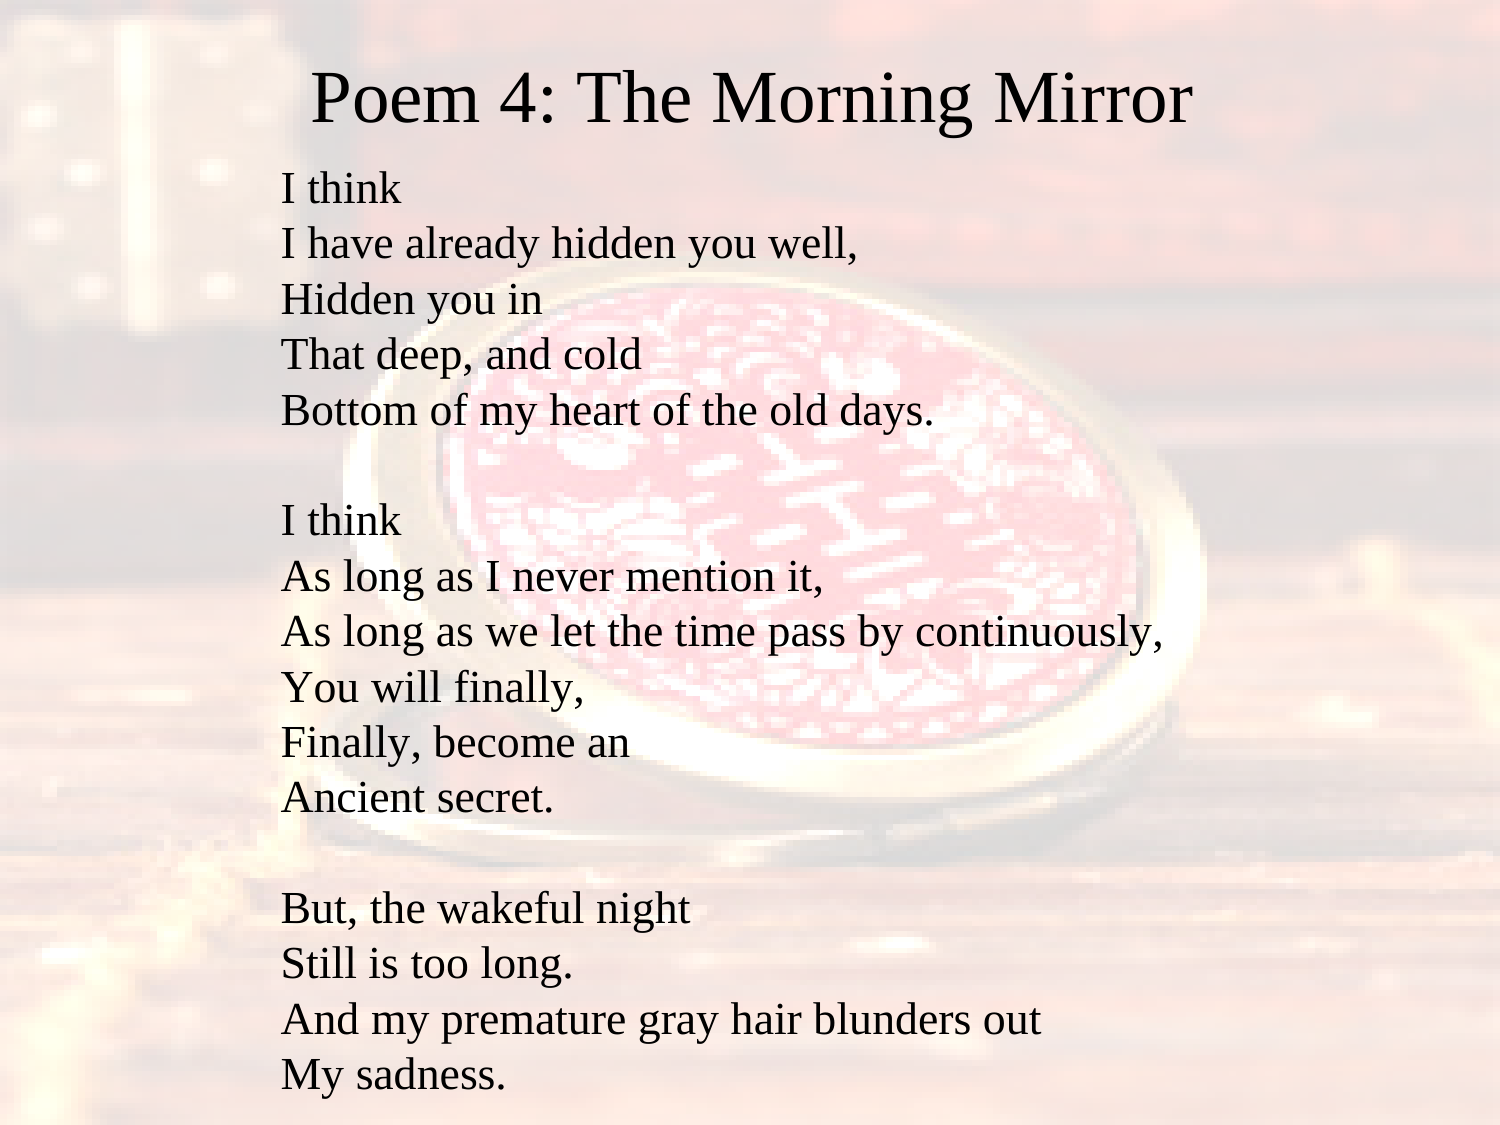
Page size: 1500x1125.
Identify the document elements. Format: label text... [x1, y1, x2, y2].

picture [0, 0, 1500, 1125]
title Poem 4: The Morning Mirror [76, 42, 1427, 233]
list I think I have already hidden you well, Hidden you in That deep, and cold Bottom of my heart of the old days. I think As long as I never mention it, As long as we let the time pass by continuously, You will finally, Finally, become an Ancient secret. But, the wakeful night Still is too long. And my premature gray hair blunders out My sadness. [265, 160, 1447, 1125]
